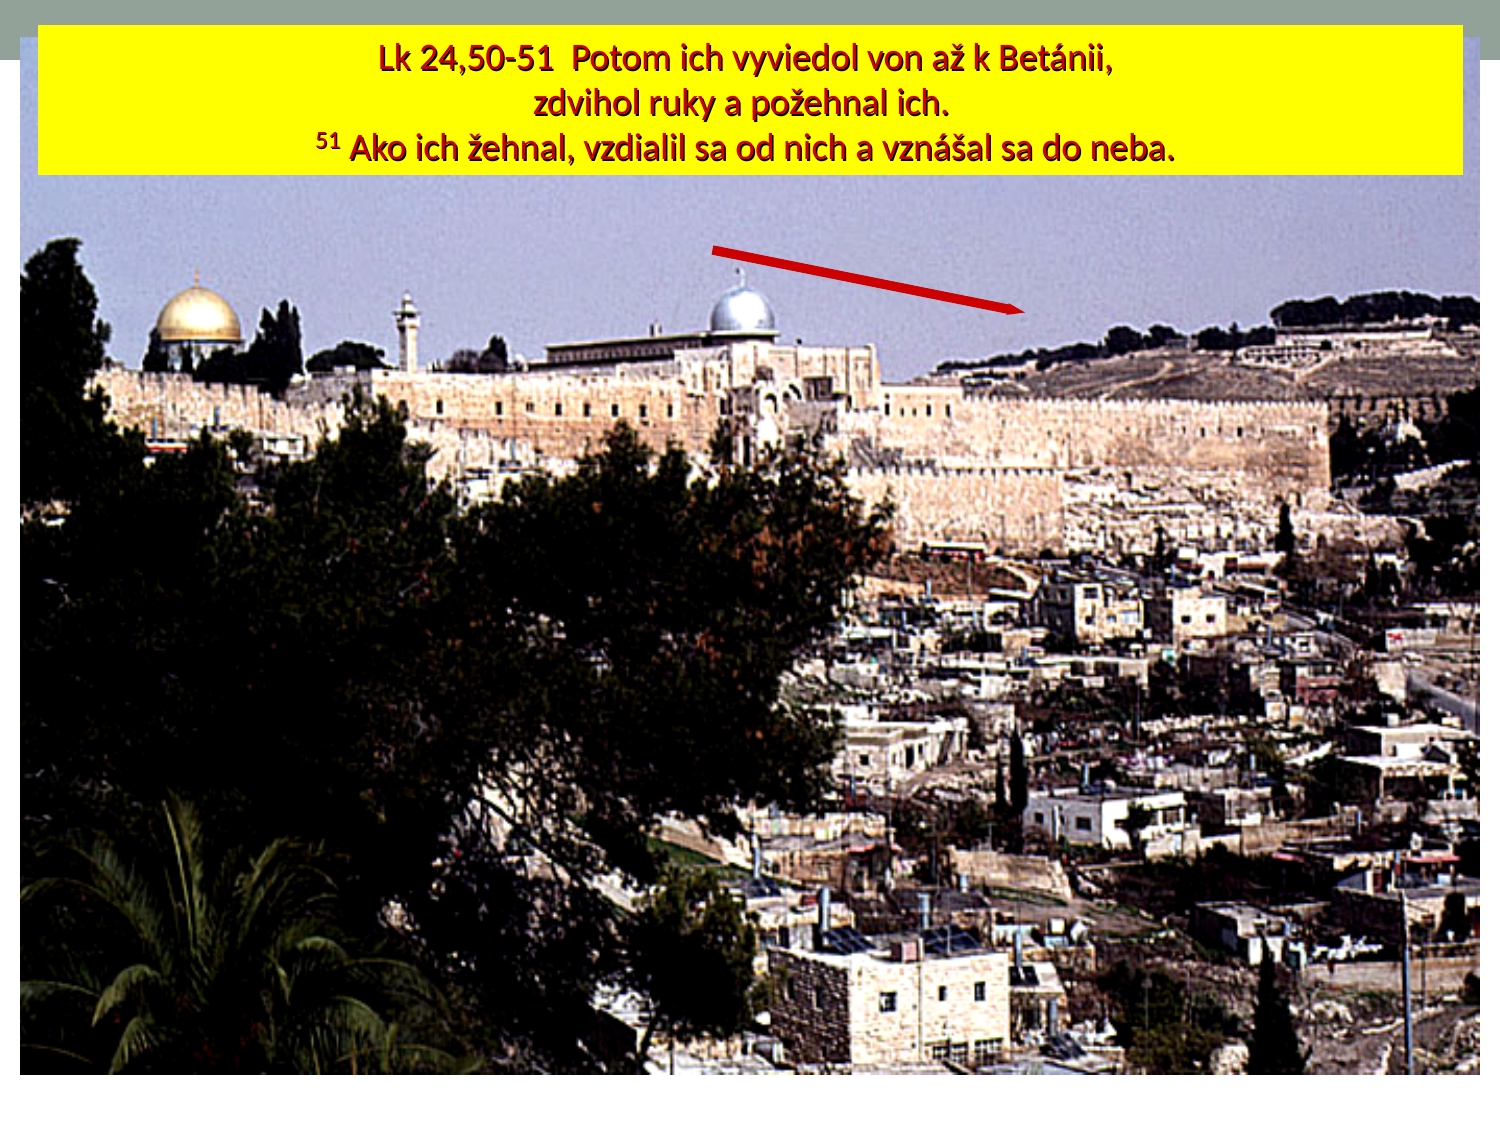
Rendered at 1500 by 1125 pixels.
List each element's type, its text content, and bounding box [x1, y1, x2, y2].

picture [20, 37, 1480, 1075]
text_box Lk 24,50-51 Potom ich vyviedol von až k Betánii, zdvihol ruky a požehnal ich. 51 Ako ich žehnal, vzdialil sa od nich a vznášal sa do neba. [38, 25, 1463, 175]
